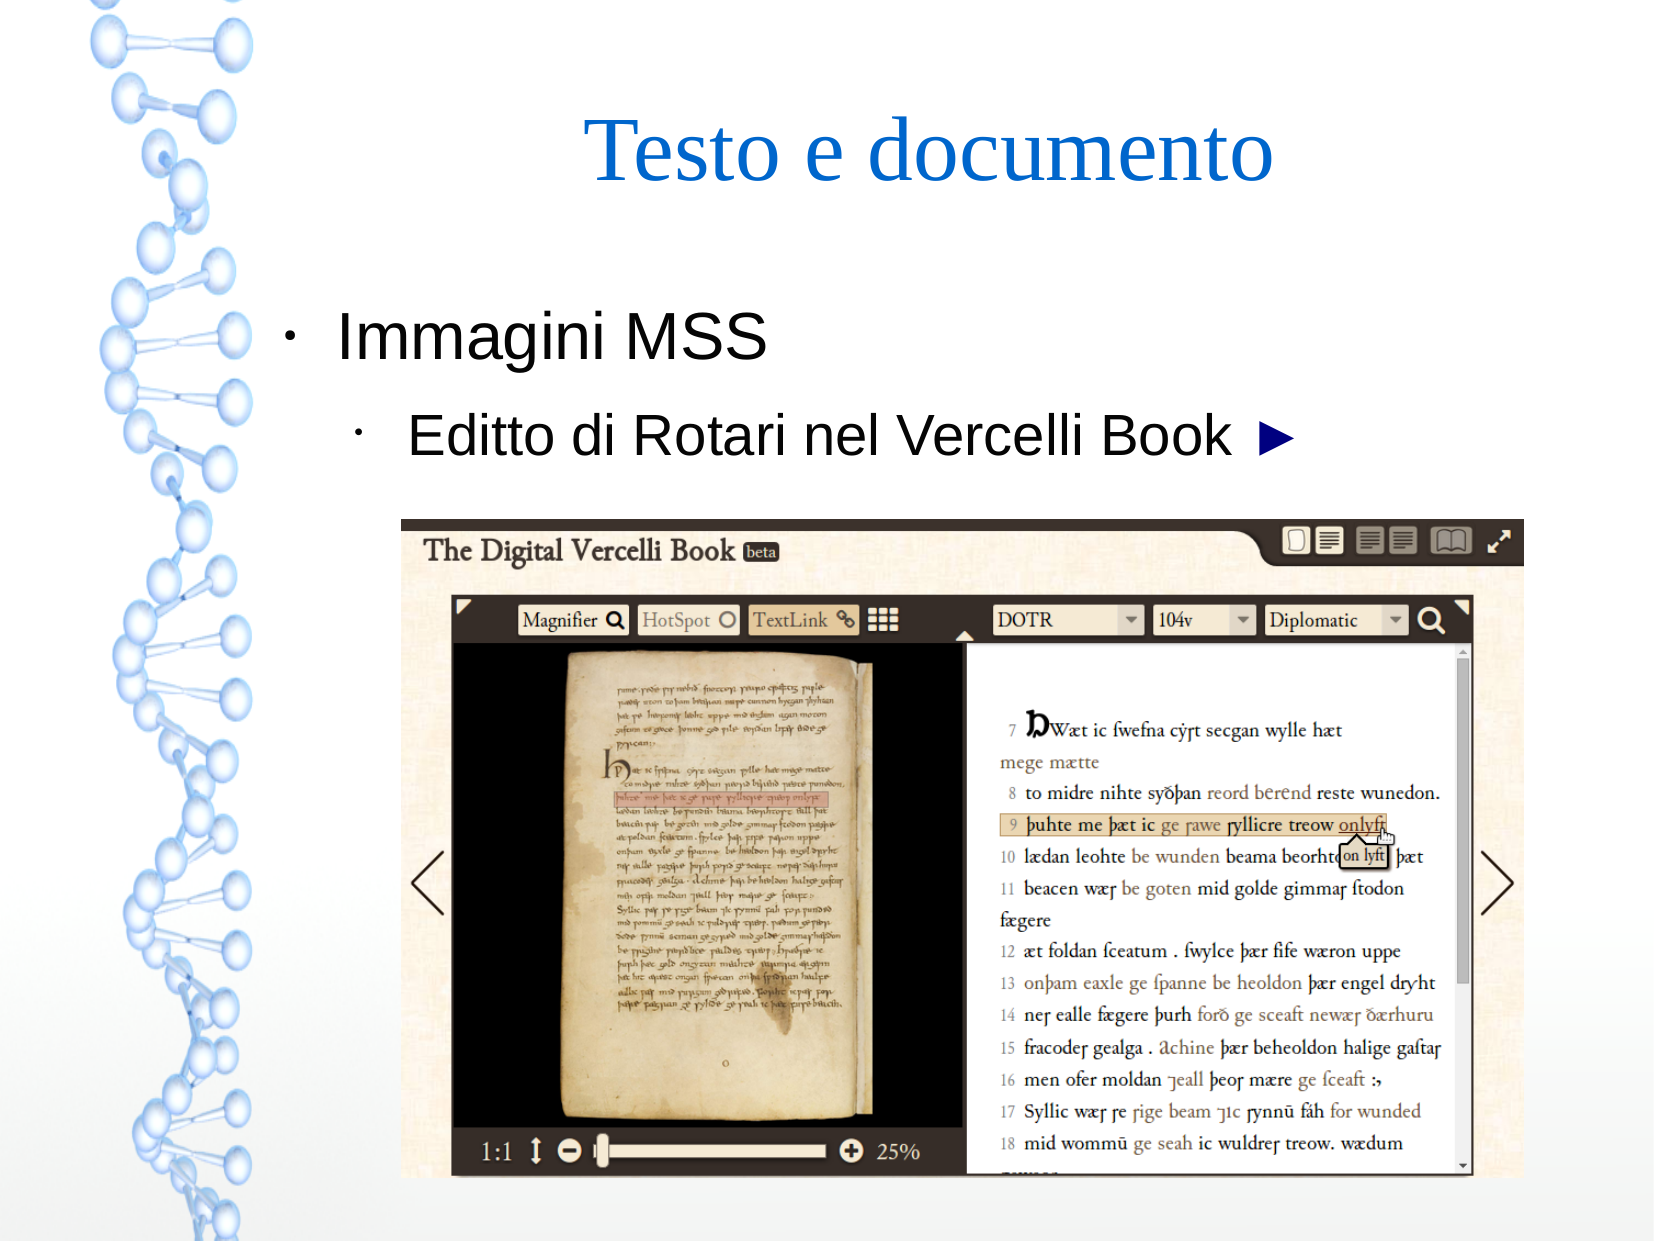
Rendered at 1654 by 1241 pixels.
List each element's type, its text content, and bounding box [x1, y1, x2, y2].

title Testo e documento [265, 47, 1595, 253]
list Immagini MSS Editto di Rotari nel Vercelli Book ► [265, 299, 1512, 1019]
picture [0, 0, 1654, 1241]
